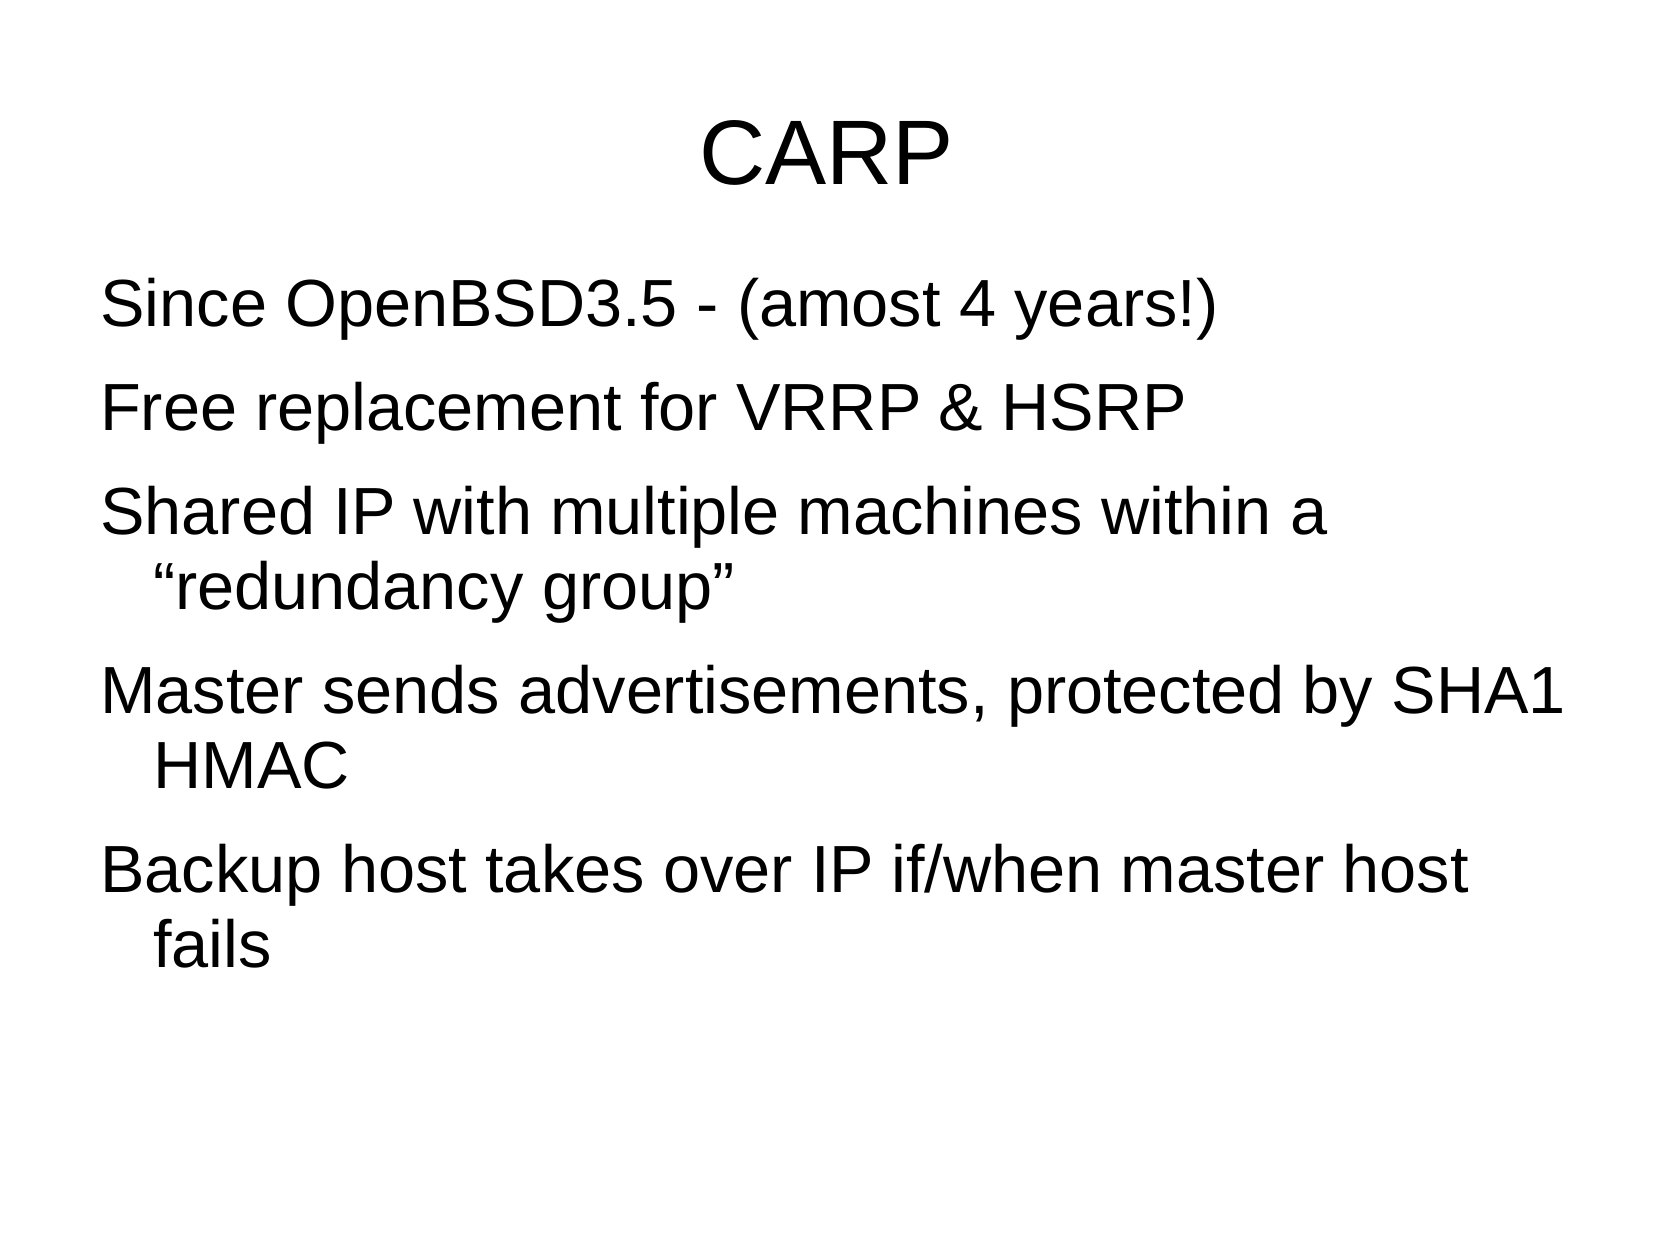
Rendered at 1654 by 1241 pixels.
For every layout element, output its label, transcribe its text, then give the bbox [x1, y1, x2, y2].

title CARP [82, 56, 1571, 250]
list Since OpenBSD3.5 - (amost 4 years!) Free replacement for VRRP & HSRP Shared IP with multiple machines within a “redundancy group” Master sends advertisements, protected by SHA1 HMAC Backup host takes over IP if/when master host fails [82, 265, 1571, 1094]
